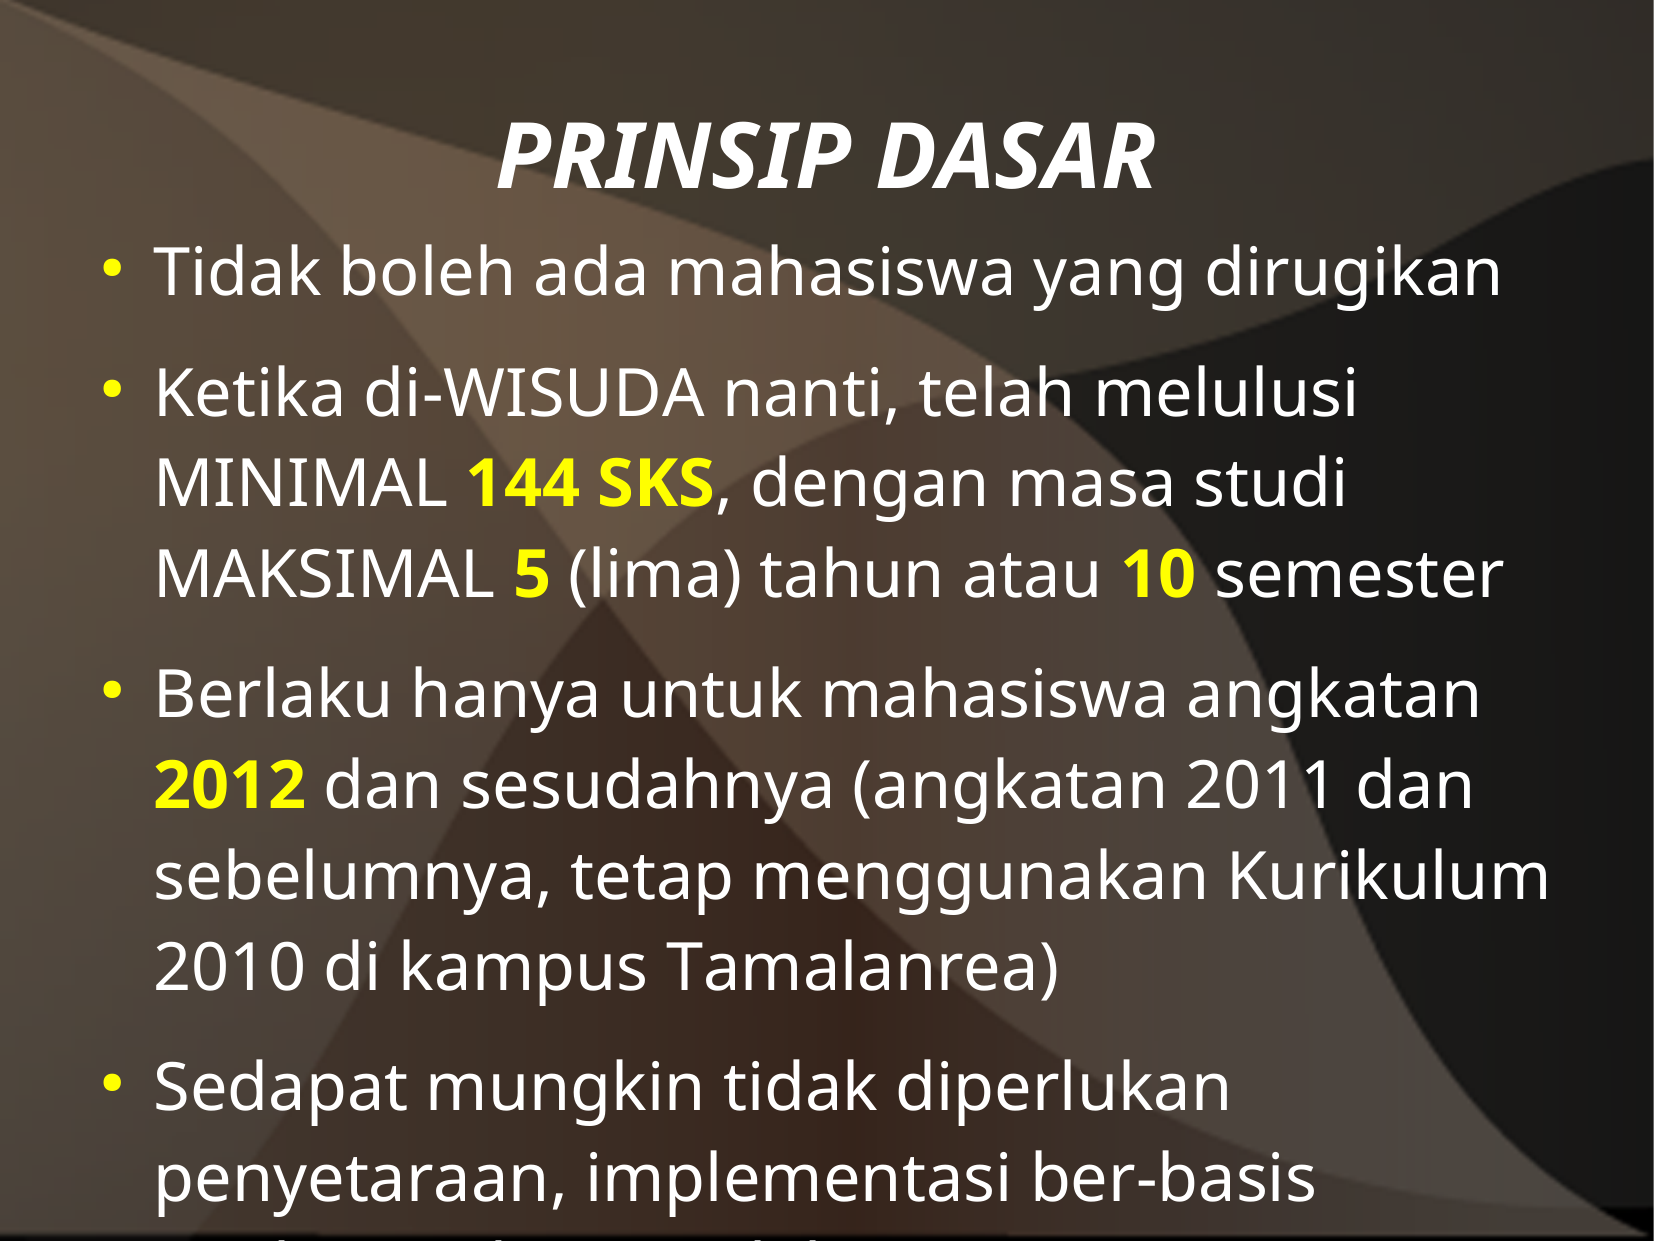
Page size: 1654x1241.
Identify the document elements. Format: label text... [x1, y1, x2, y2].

title PRINSIP DASAR [82, 49, 1571, 224]
picture [0, 0, 1654, 1241]
list Tidak boleh ada mahasiswa yang dirugikan Ketika di-WISUDA nanti, telah melulusi MINIMAL 144 SKS, dengan masa studi MAKSIMAL 5 (lima) tahun atau 10 semester Berlaku hanya untuk mahasiswa angkatan 2012 dan sesudahnya (angkatan 2011 dan sebelumnya, tetap menggunakan Kurikulum 2010 di kampus Tamalanrea) Sedapat mungkin tidak diperlukan penyetaraan, implementasi ber-basis angkatan dan perolehan SKS [82, 224, 1571, 1170]
